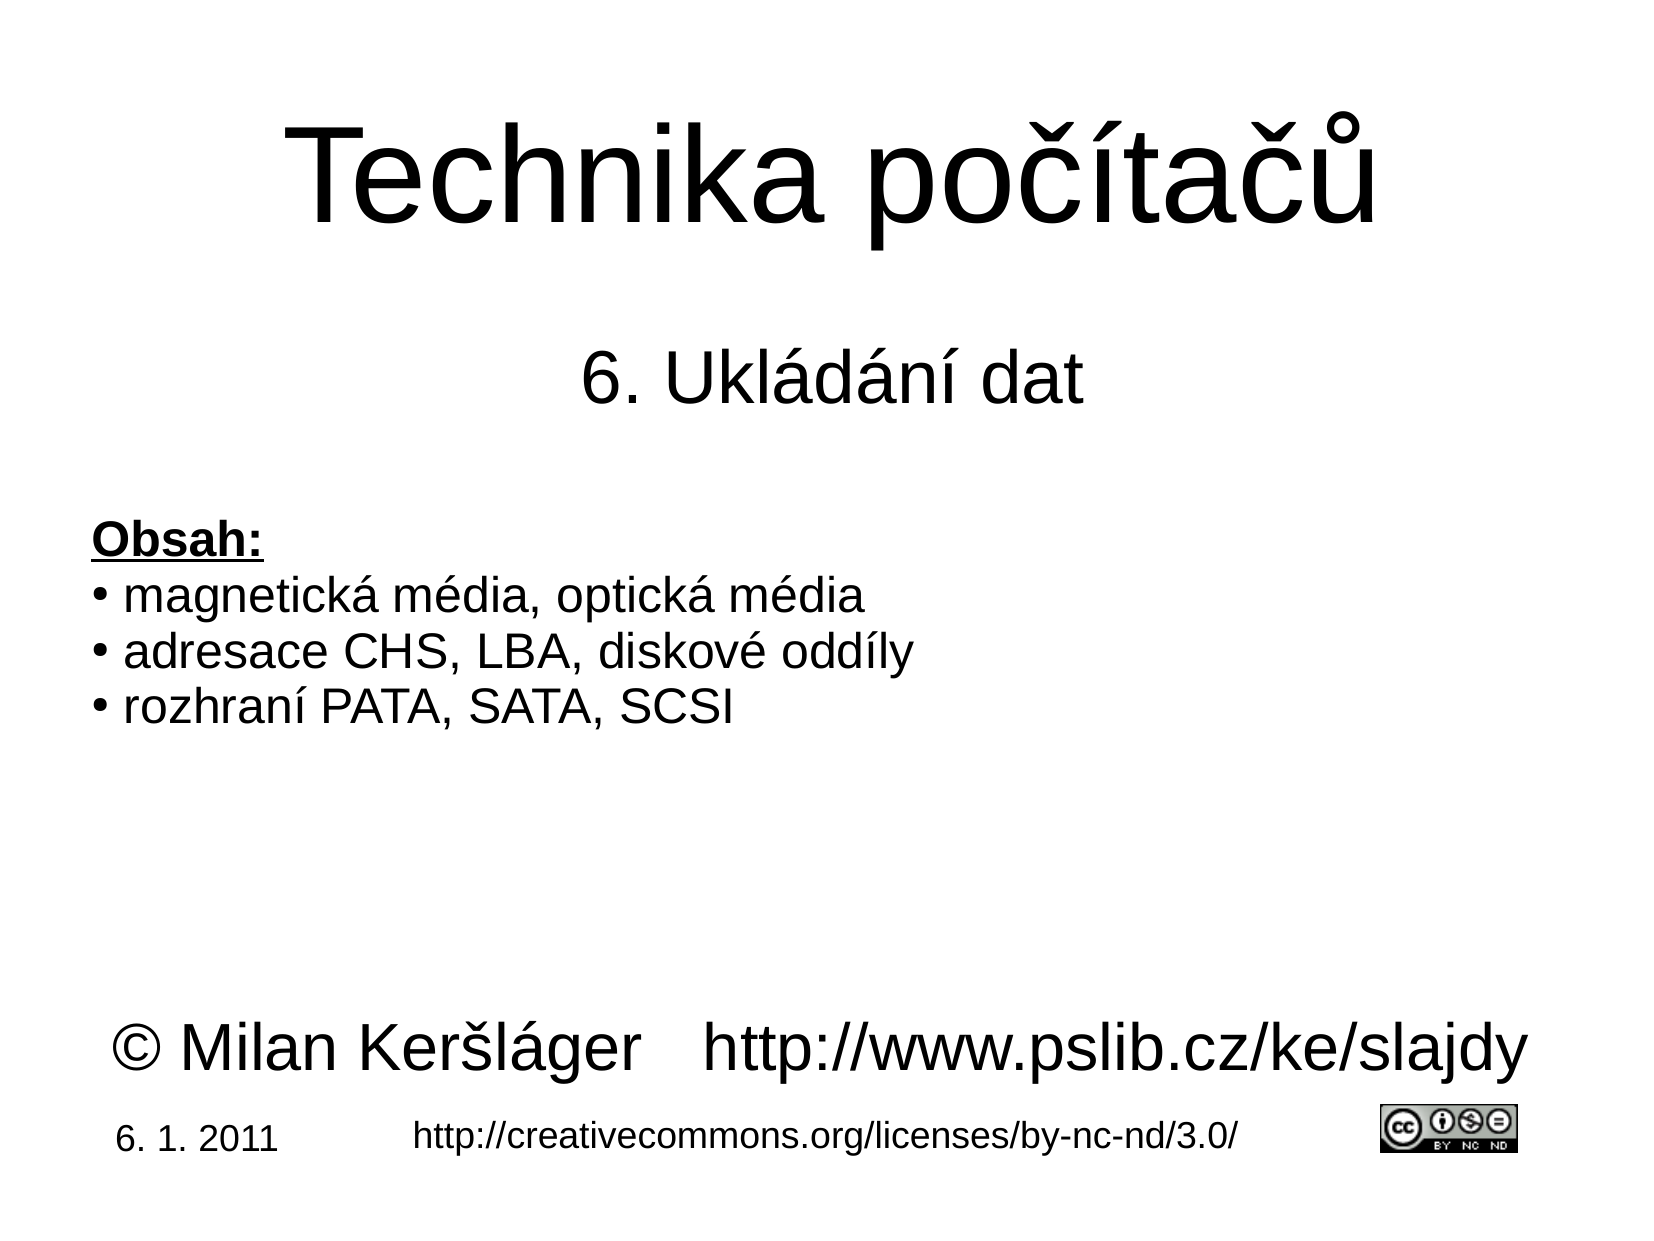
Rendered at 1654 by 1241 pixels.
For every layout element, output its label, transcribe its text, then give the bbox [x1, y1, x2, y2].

text_box 6.1.2011 [100, 1110, 337, 1168]
title Technika počítačů 6. Ukládání dat [88, 56, 1577, 461]
picture [1380, 1104, 1518, 1153]
text_box http://creativecommons.org/licenses/by-nc-nd/3.0/ [339, 1107, 1313, 1165]
list © Milan Keršláger http://www.pslib.cz/ke/slajdy [76, 1009, 1565, 1087]
text_box Obsah: magnetická média, optická média adresace CHS, LBA, diskové oddíly rozhraní PATA, SATA, SCSI [76, 503, 1583, 742]
